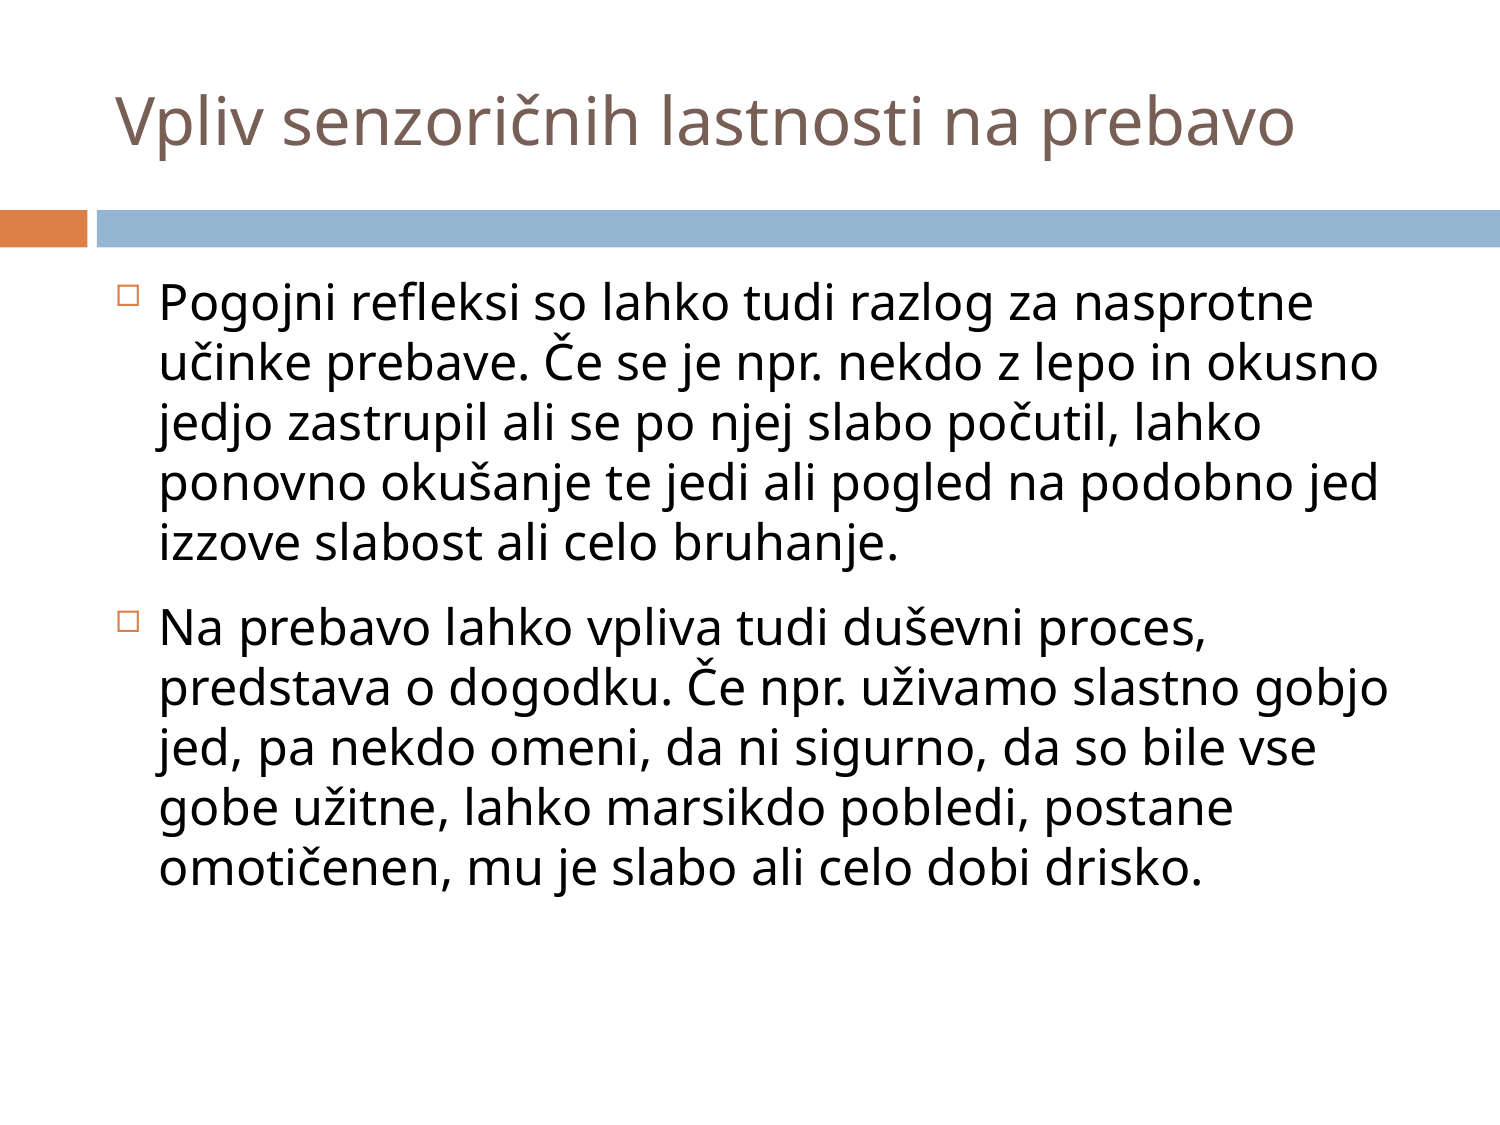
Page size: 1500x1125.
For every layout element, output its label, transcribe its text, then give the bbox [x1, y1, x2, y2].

title Vpliv senzoričnih lastnosti na prebavo [100, 37, 1438, 200]
list Pogojni refleksi so lahko tudi razlog za nasprotne učinke prebave. Če se je npr. nekdo z lepo in okusno jedjo zastrupil ali se po njej slabo počutil, lahko ponovno okušanje te jedi ali pogled na podobno jed izzove slabost ali celo bruhanje. Na prebavo lahko vpliva tudi duševni proces, predstava o dogodku. Če npr. uživamo slastno gobjo jed, pa nekdo omeni, da ni sigurno, da so bile vse gobe užitne, lahko marsikdo pobledi, postane omotičenen, mu je slabo ali celo dobi drisko. [100, 262, 1438, 1000]
